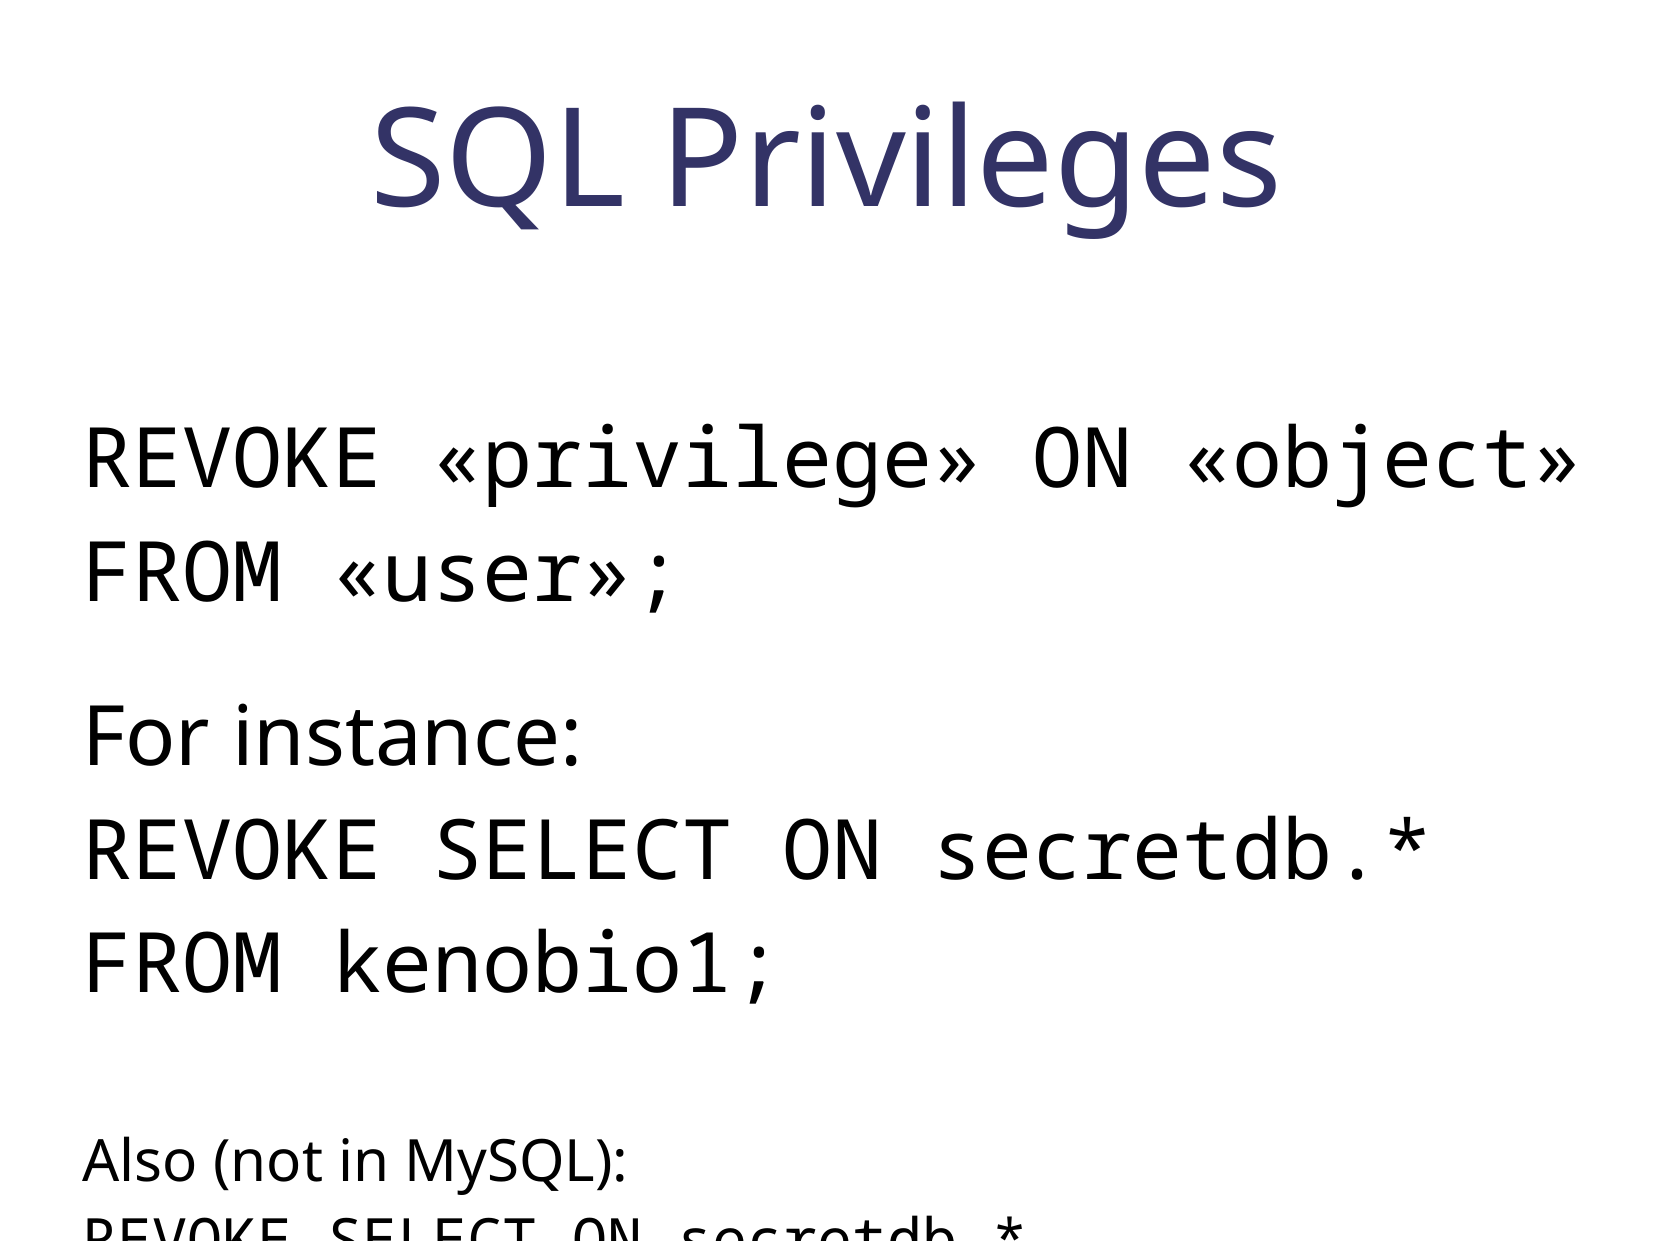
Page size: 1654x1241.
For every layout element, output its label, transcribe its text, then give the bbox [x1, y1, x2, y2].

subtitle REVOKE «privilege» ON «object» FROM «user»; For instance: REVOKE SELECT ON secretdb.* FROM kenobio1; Also (not in MySQL): REVOKE SELECT ON secretdb.* FROM kenobio1 CASCADE; [82, 285, 1654, 1241]
title SQL Privileges [82, 56, 1571, 250]
